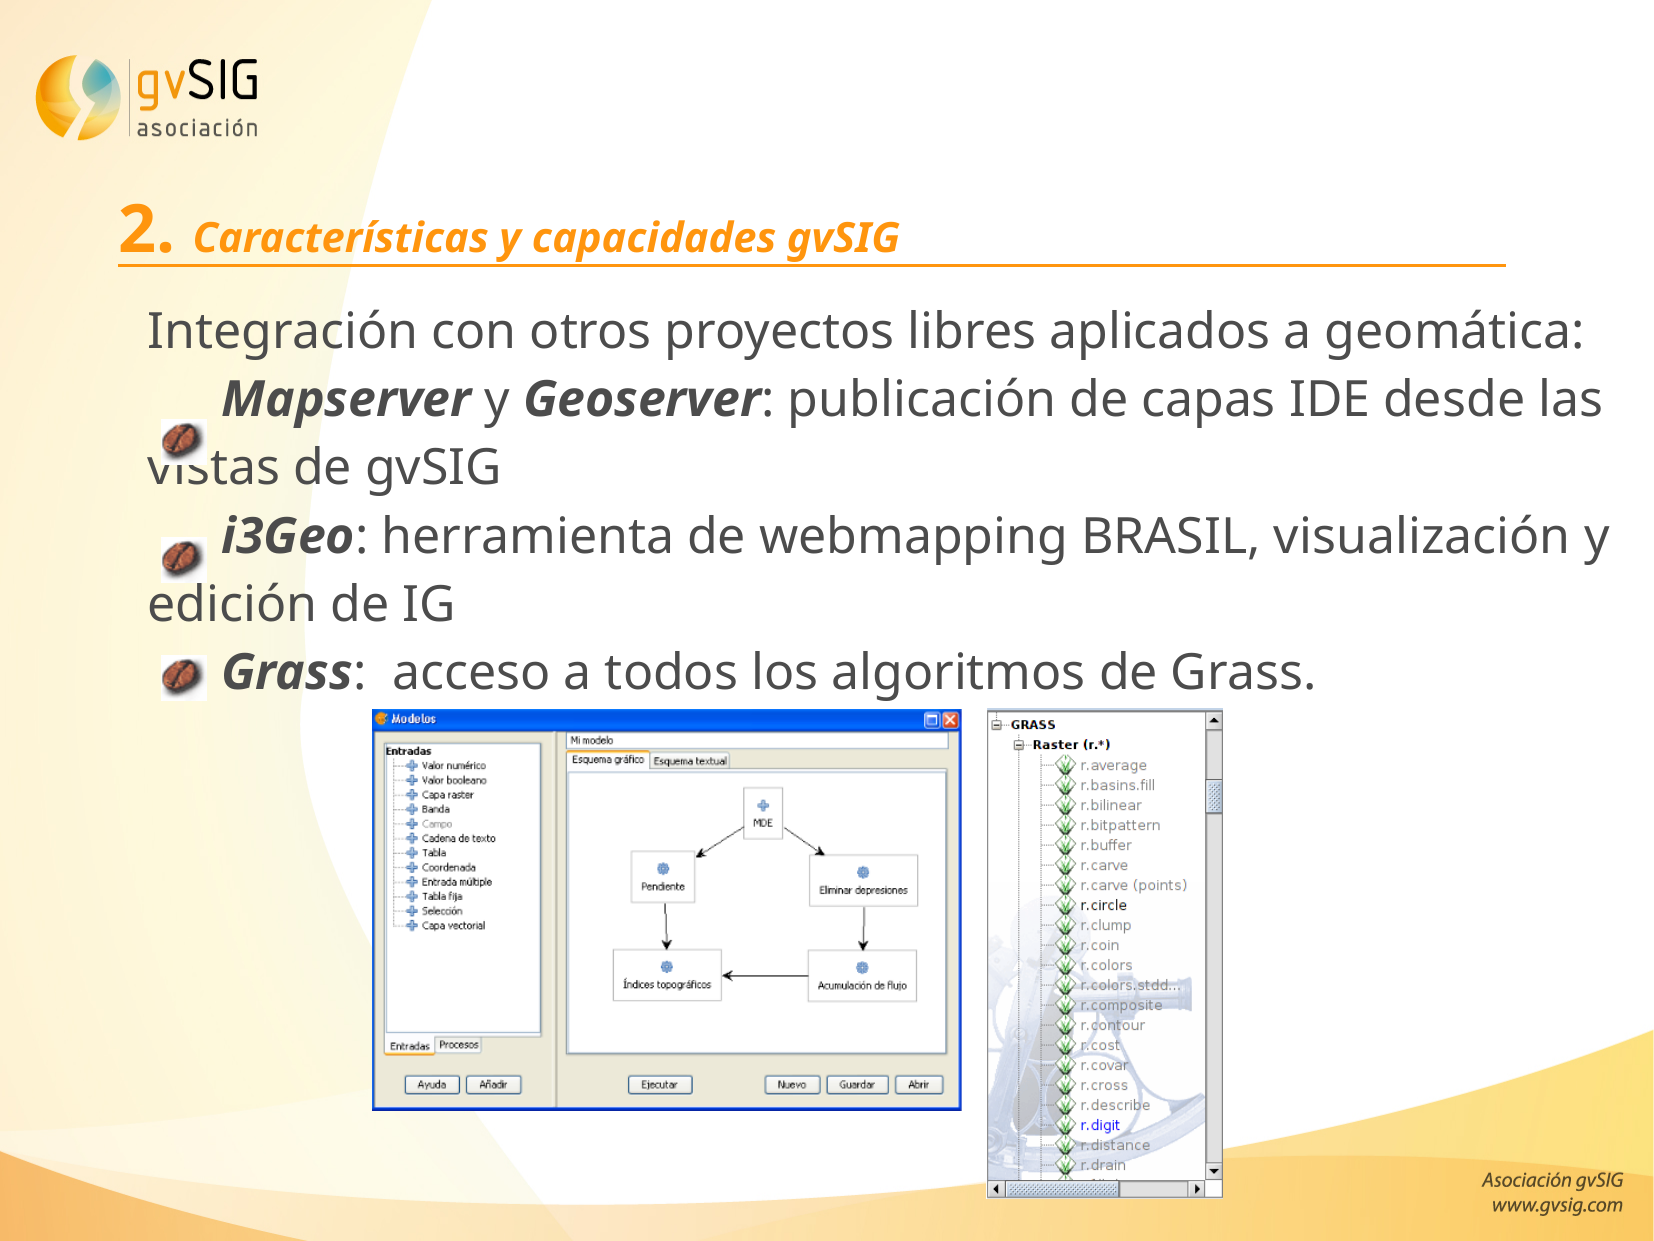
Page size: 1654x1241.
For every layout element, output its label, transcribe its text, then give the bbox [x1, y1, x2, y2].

title Integración con otros proyectos libres aplicados a geomática: Mapserver y Geoserver: publicación de capas IDE desde las vistas de gvSIG i3Geo: herramienta de webmapping BRASIL, visualización y edición de IG Grass: acceso a todos los algoritmos de Grass. [147, 295, 1654, 704]
picture [161, 537, 207, 583]
title 2. Características y capacidades gvSIG [118, 177, 1607, 276]
picture [161, 655, 207, 701]
picture [0, 0, 1654, 1241]
picture [161, 419, 207, 465]
